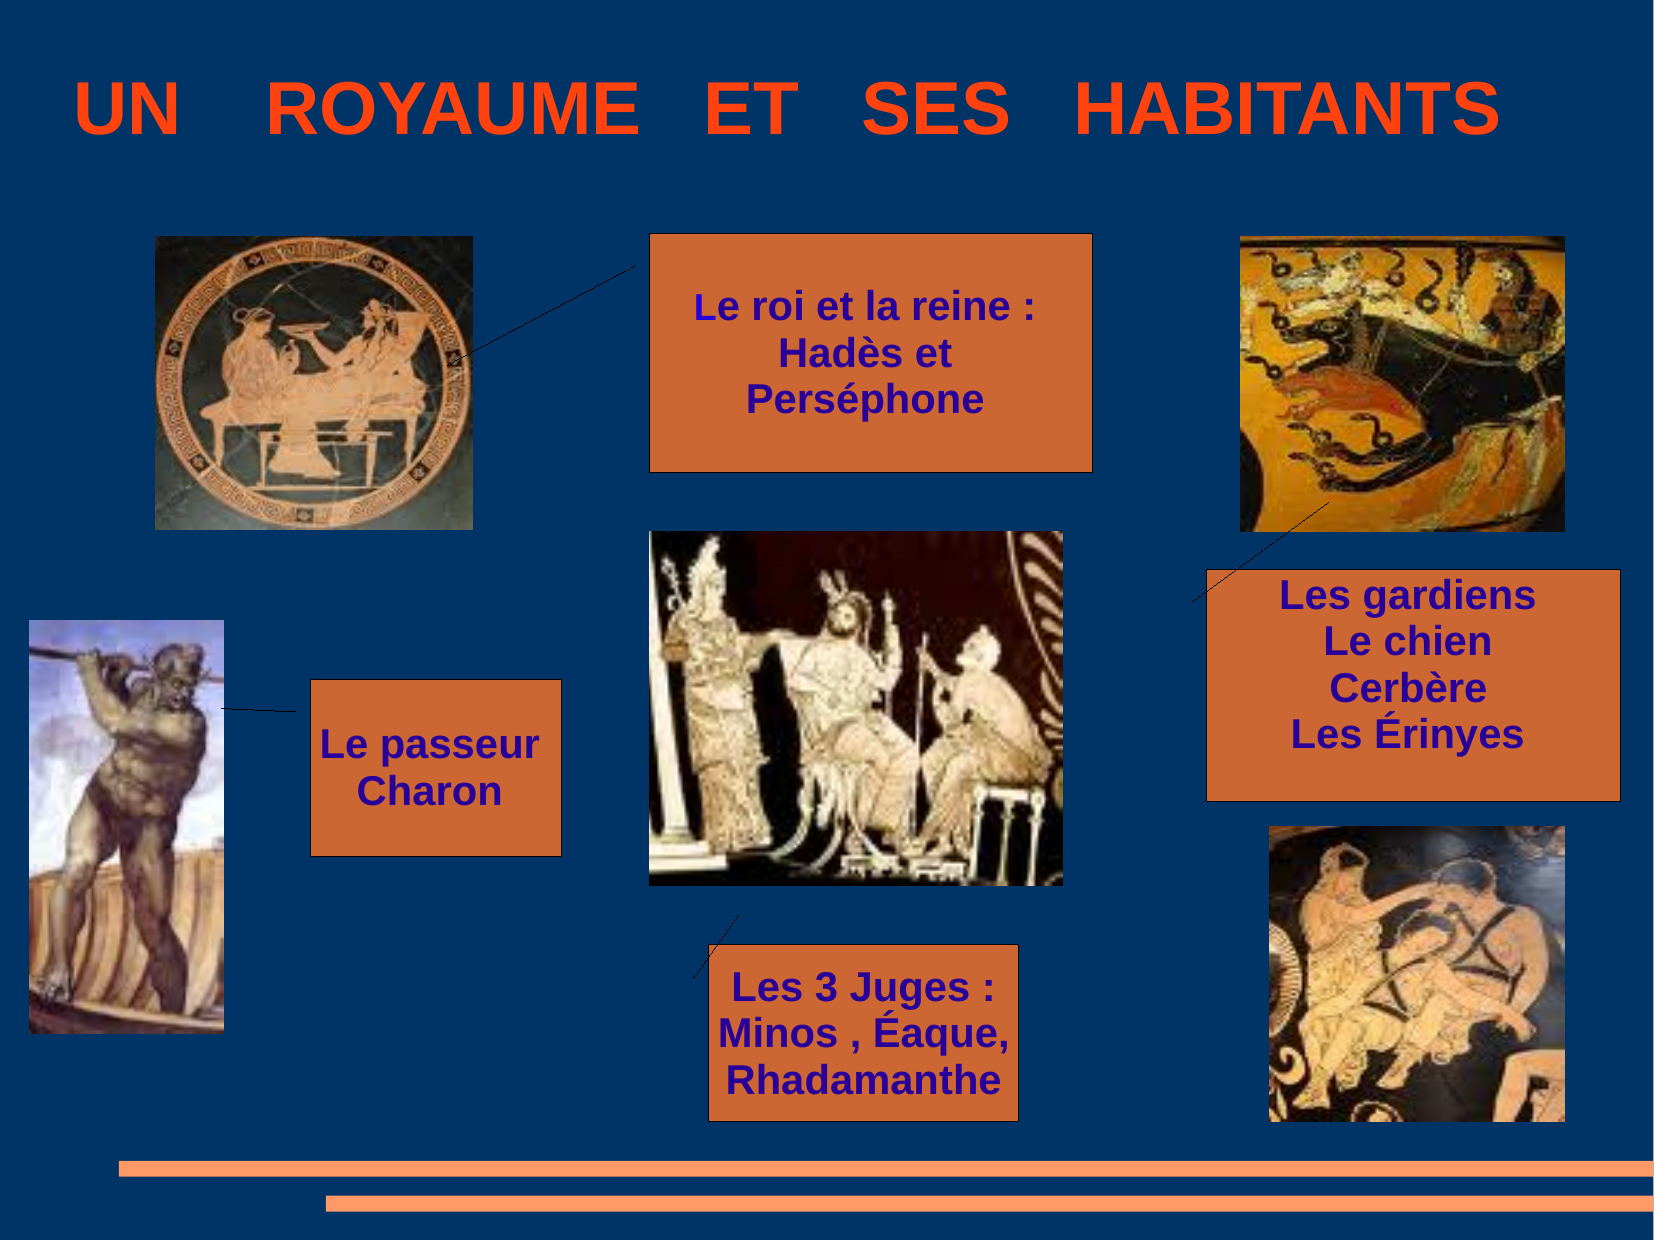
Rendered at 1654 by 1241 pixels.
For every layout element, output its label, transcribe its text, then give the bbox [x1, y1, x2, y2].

picture [649, 531, 1063, 886]
picture [155, 236, 473, 530]
text_box Les 3 Juges : Minos , Éaque, Rhadamanthe [693, 915, 1019, 1122]
text_box Le passeur Charon [310, 679, 561, 856]
picture [1269, 826, 1565, 1123]
text_box Les gardiens Le chien Cerbère Les Érinyes [1192, 502, 1620, 802]
text_box UN ROYAUME ET SES HABITANTS [59, 59, 1536, 158]
picture [29, 620, 224, 1034]
text_box Le roi et la reine : Hadès et Perséphone [650, 233, 1093, 472]
picture [1240, 236, 1565, 532]
